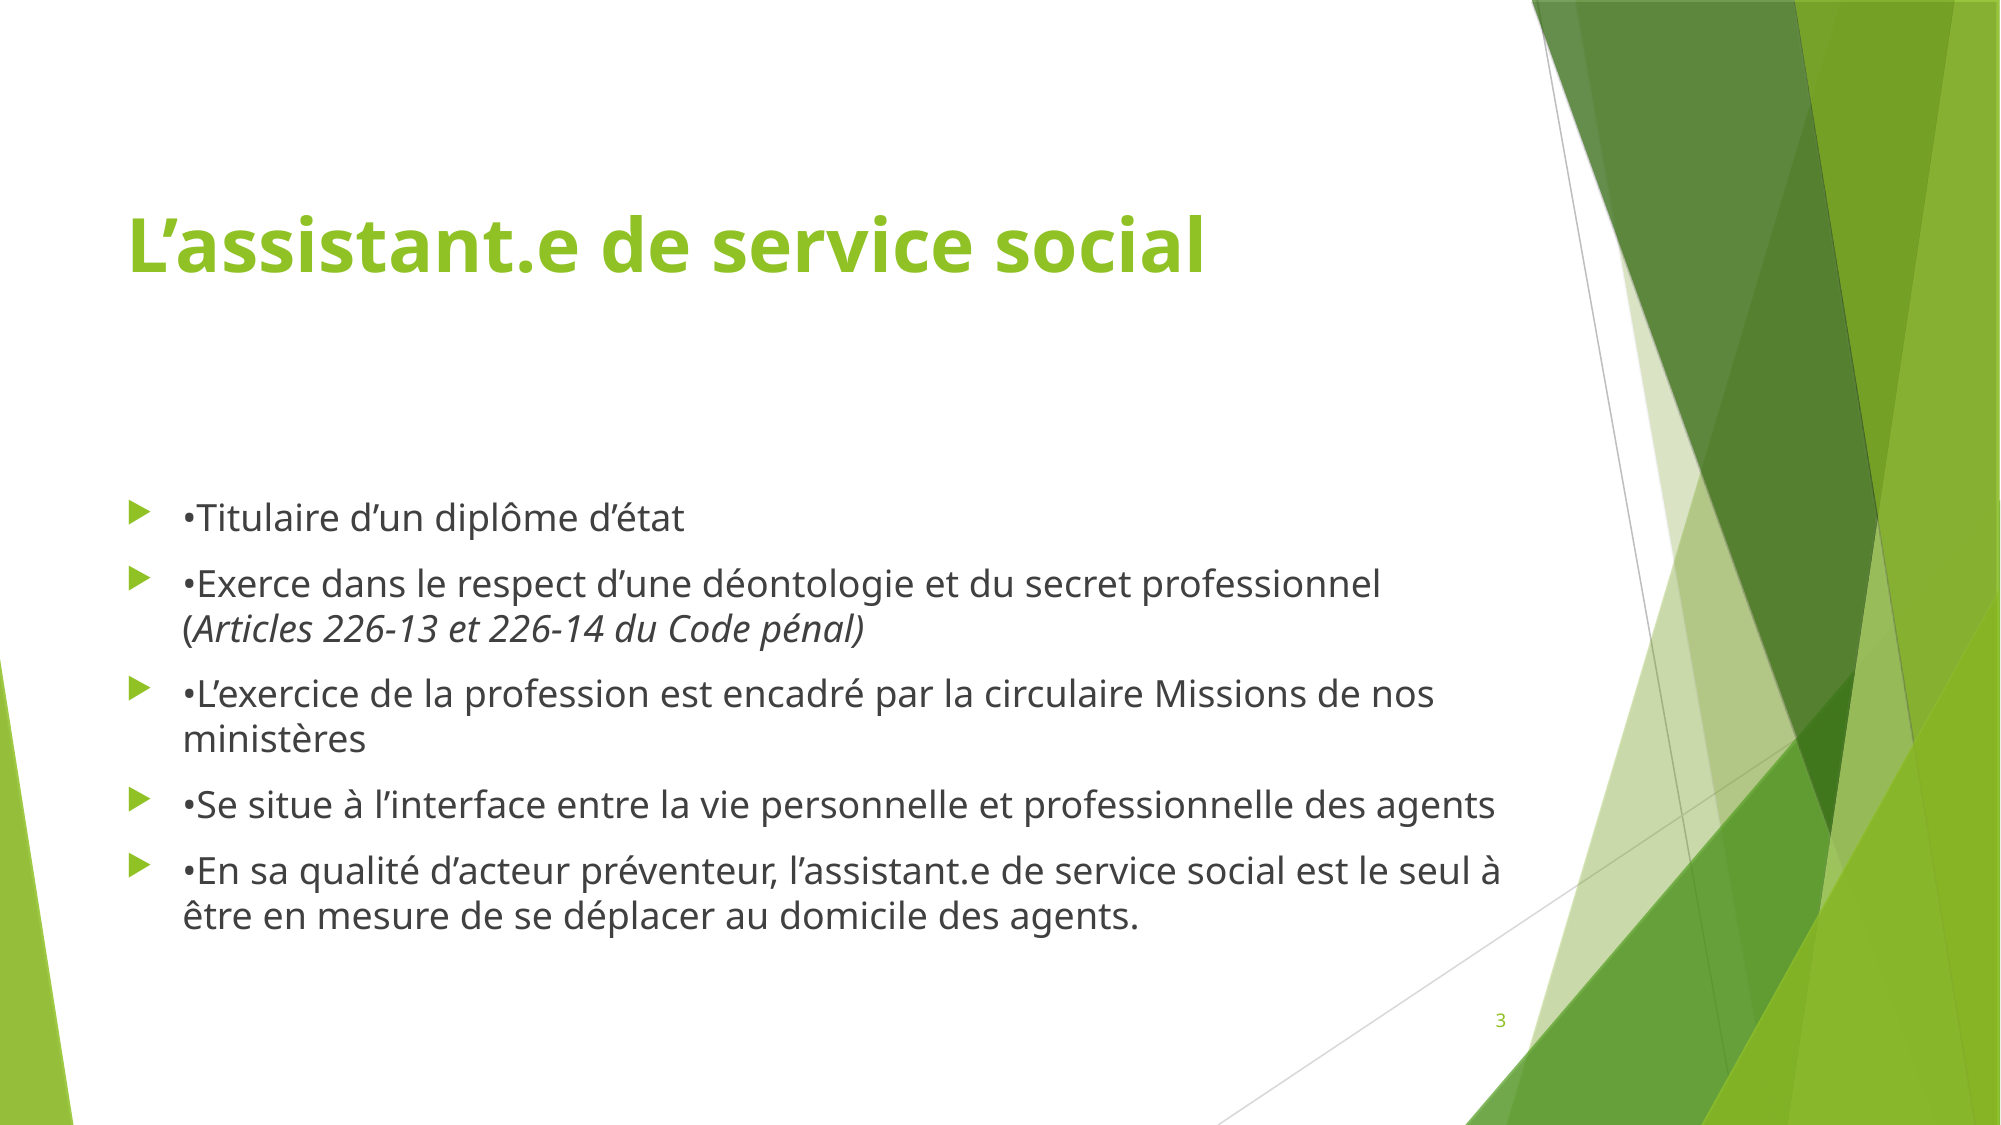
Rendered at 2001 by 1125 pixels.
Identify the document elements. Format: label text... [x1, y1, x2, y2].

list •Titulaire d’un diplôme d’état •Exerce dans le respect d’une déontologie et du secret professionnel (Articles 226-13 et 226-14 du Code pénal) •L’exercice de la profession est encadré par la circulaire Missions de nos ministères •Se situe à l’interface entre la vie personnelle et professionnelle des agents •En sa qualité d’acteur préventeur, l’assistant.e de service social est le seul à être en mesure de se déplacer au domicile des agents. [111, 354, 1522, 992]
title L’assistant.e de service social [111, 99, 1522, 317]
slide_number <numéro> [1409, 991, 1522, 1051]
